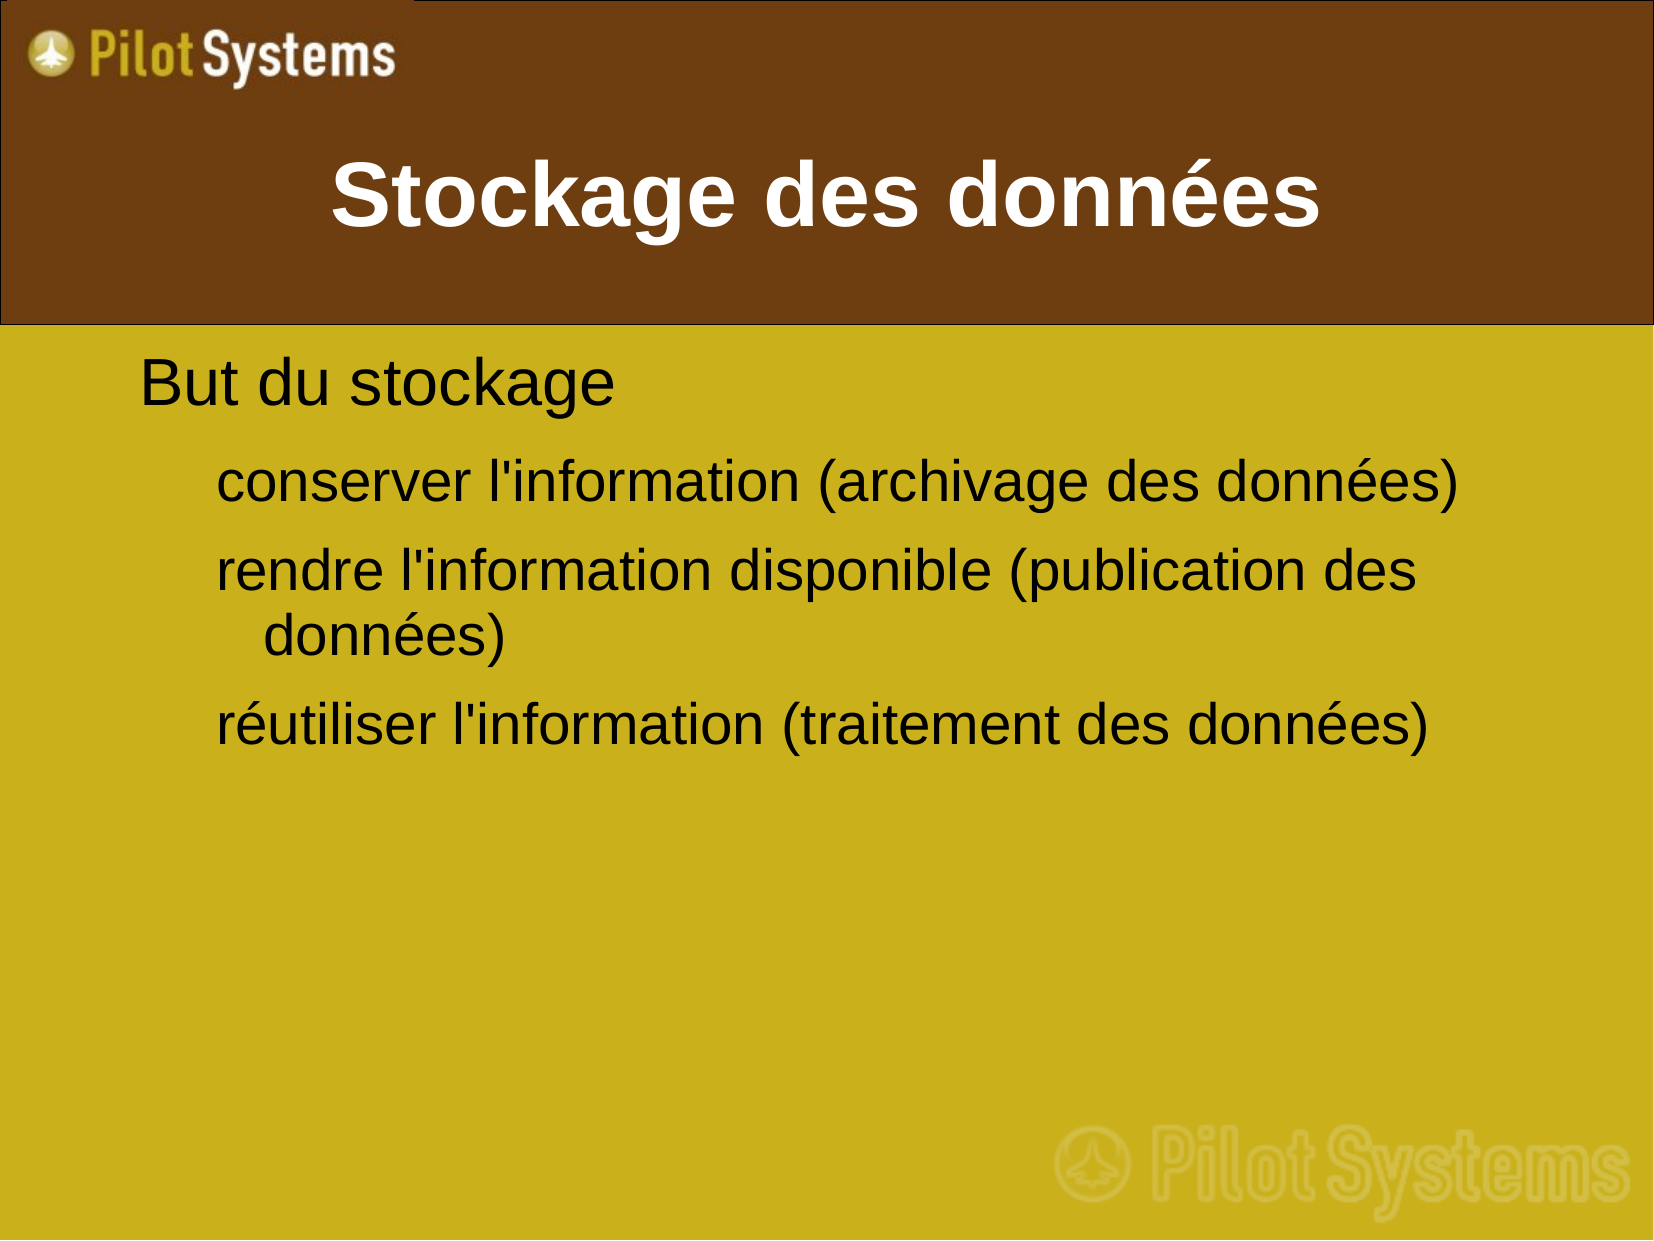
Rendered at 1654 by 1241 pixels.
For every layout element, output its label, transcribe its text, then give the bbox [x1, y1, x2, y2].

picture [1051, 1114, 1642, 1235]
title Stockage des données [121, 98, 1534, 291]
picture [7, 0, 414, 115]
list But du stockage conserver l'information (archivage des données) rendre l'information disponible (publication des données) réutiliser l'information (traitement des données) [121, 344, 1534, 1196]
